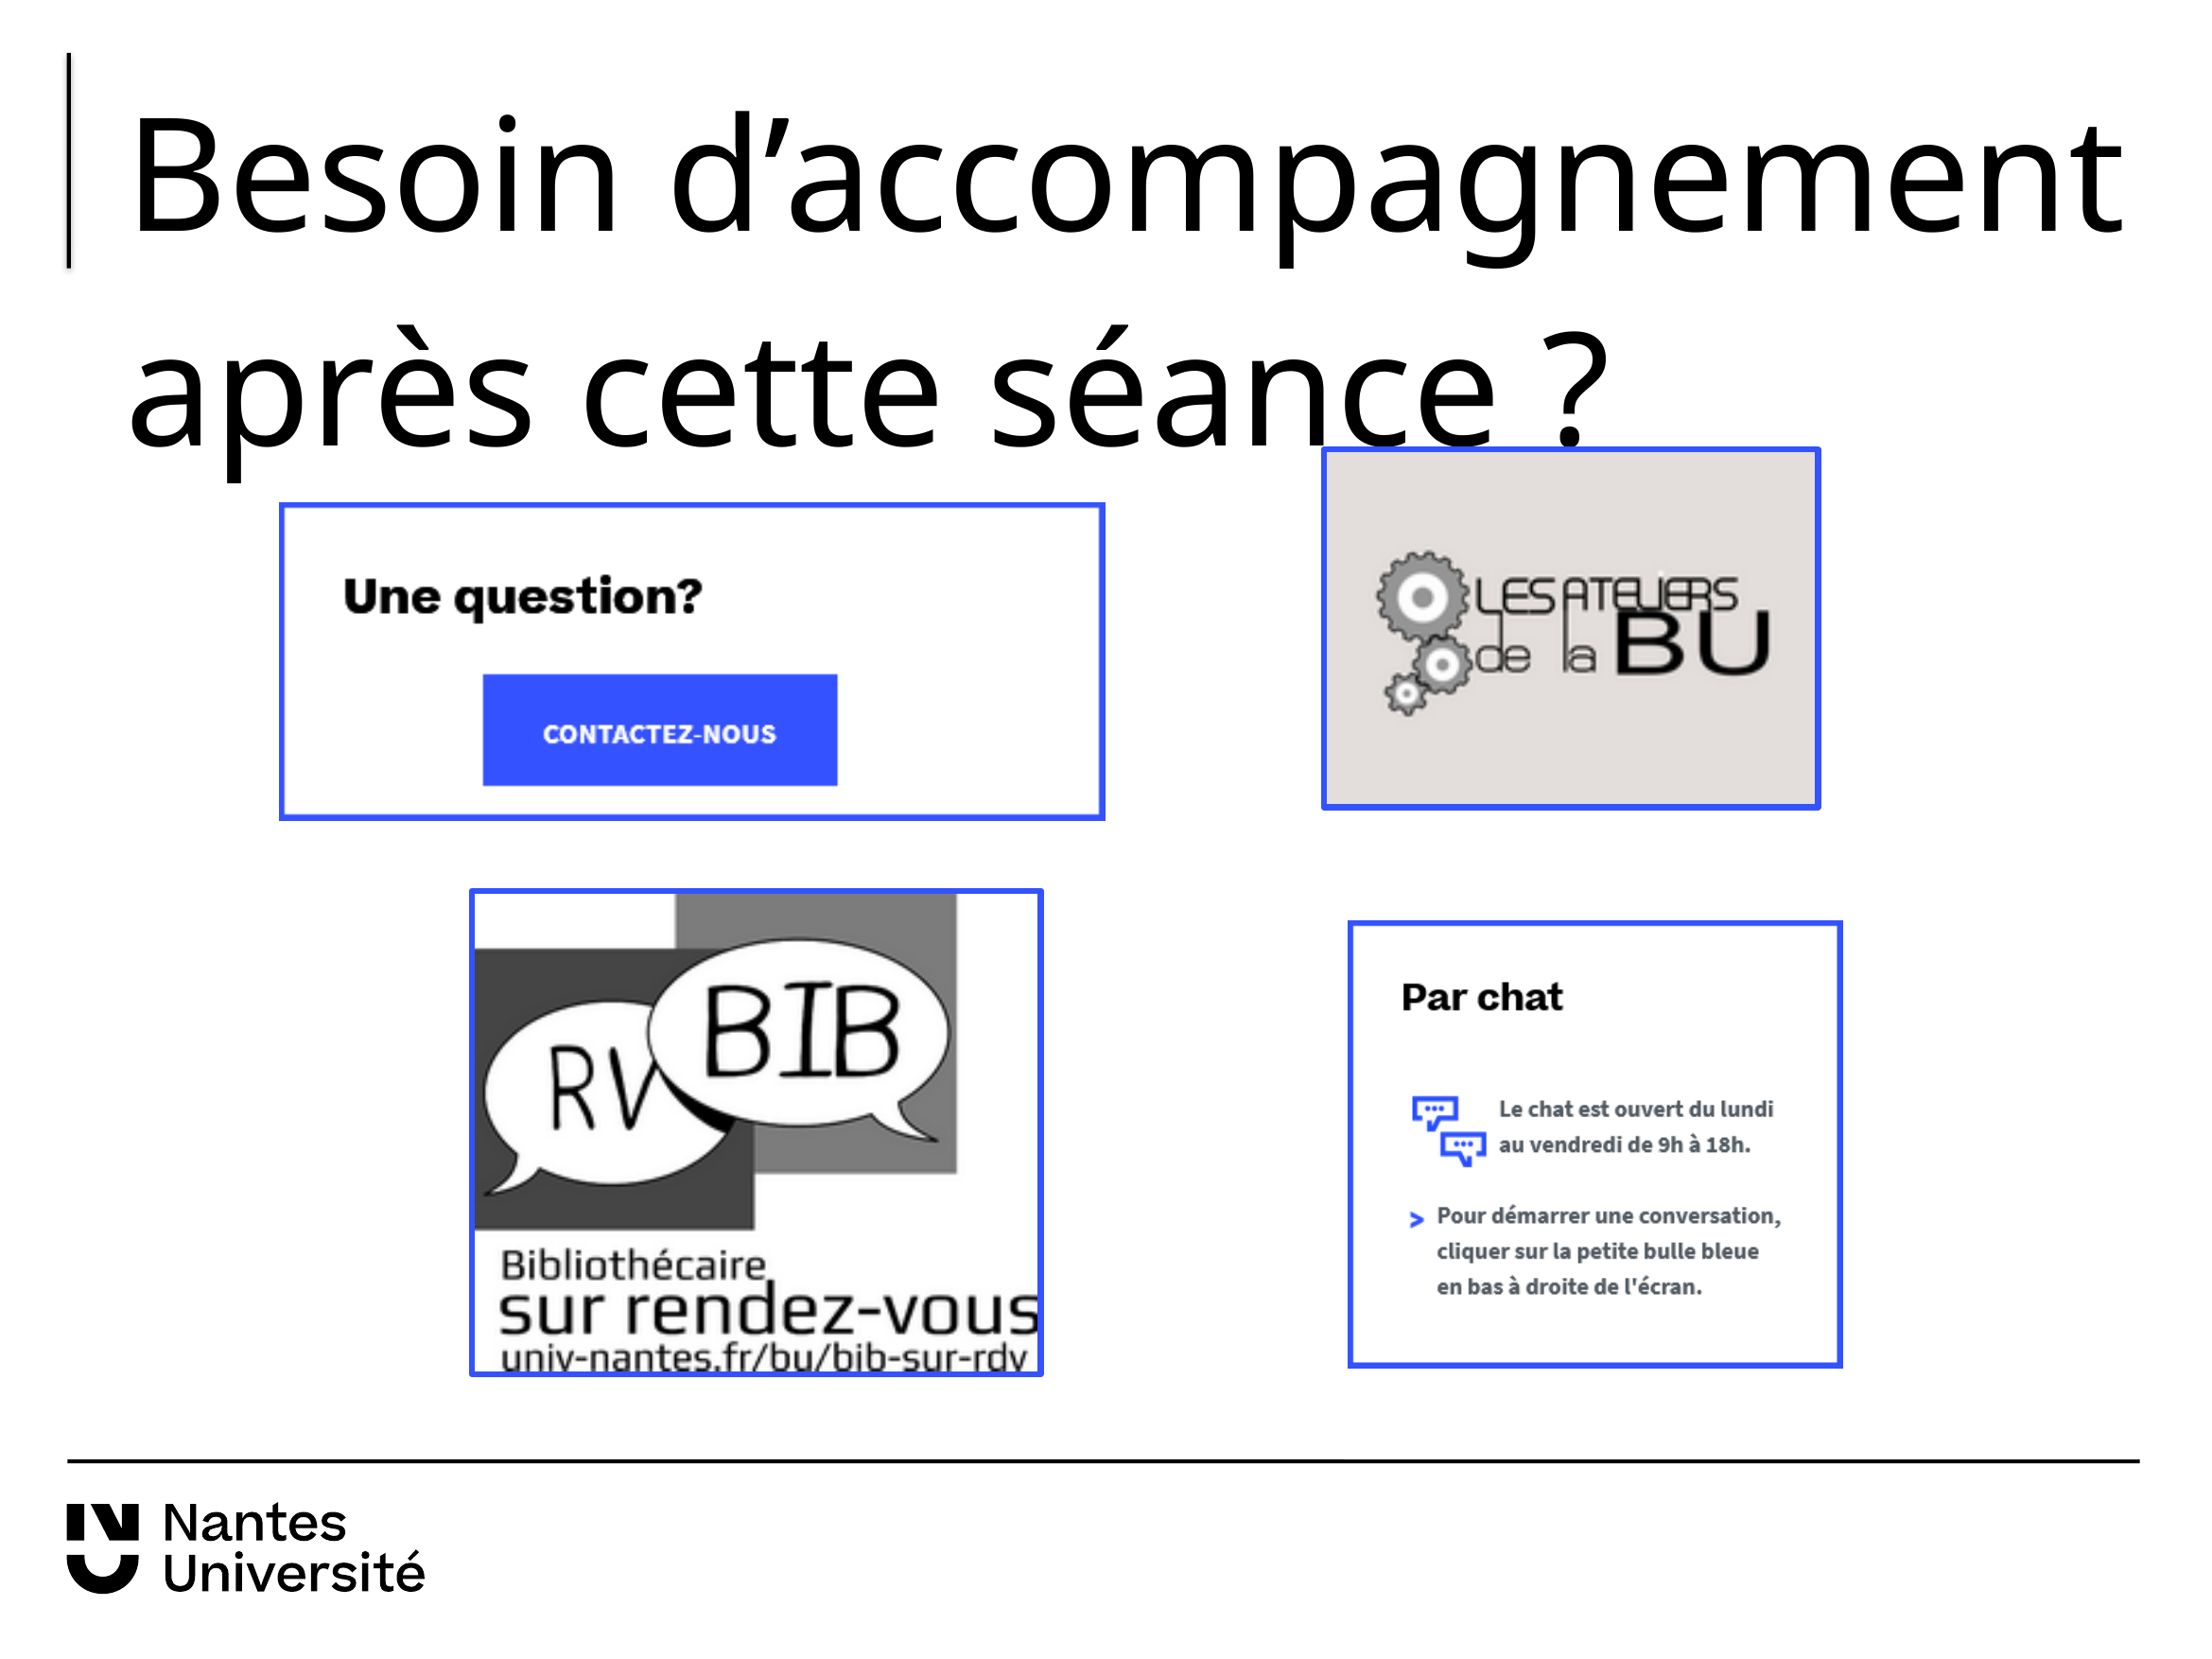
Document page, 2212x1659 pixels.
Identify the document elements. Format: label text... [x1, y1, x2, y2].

picture [474, 893, 1038, 1371]
picture [1326, 452, 1816, 805]
picture [1348, 920, 1843, 1369]
picture [279, 502, 1106, 821]
text_box Besoin d’accompagnement après cette séance ? [112, 56, 2179, 466]
